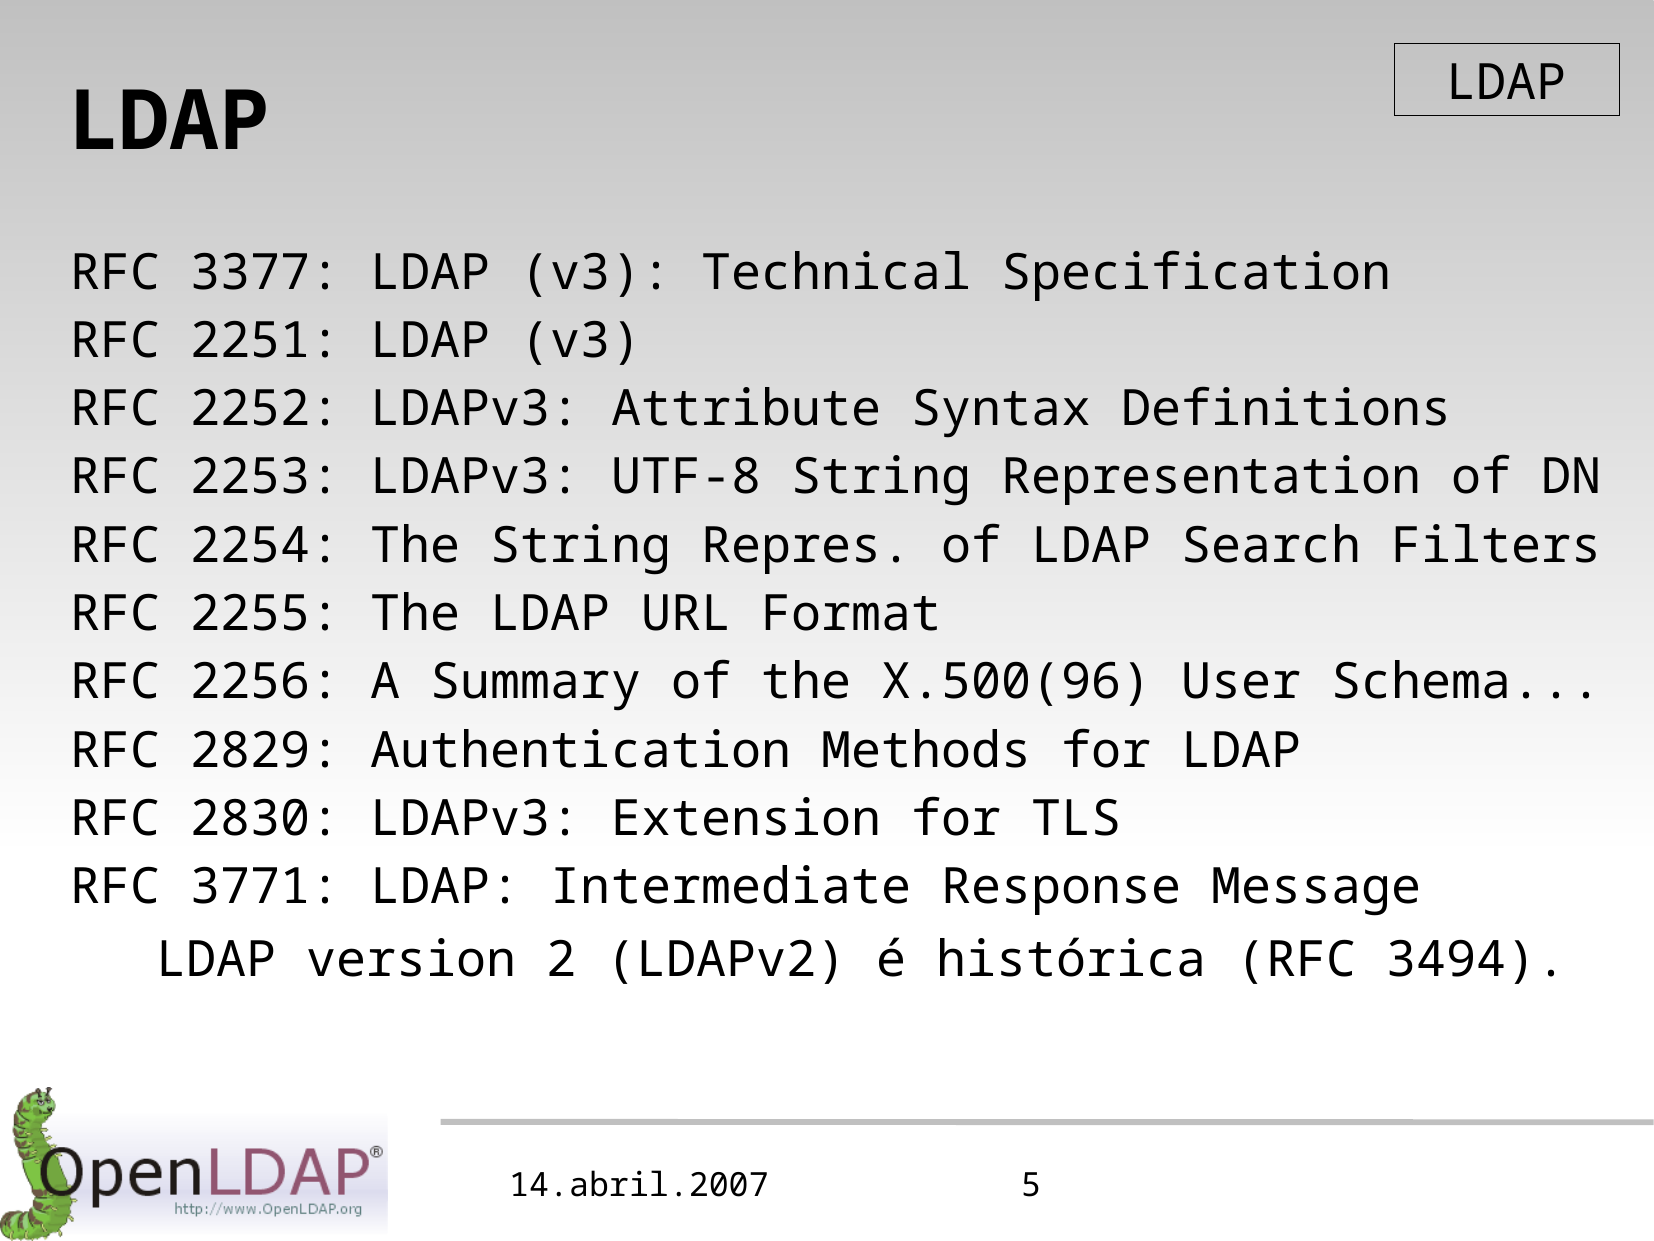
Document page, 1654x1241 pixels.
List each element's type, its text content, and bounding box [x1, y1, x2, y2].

text_box RFC 3377: LDAP (v3): Technical Specification RFC 2251: LDAP (v3) RFC 2252: LDAPv3: Attribute Syntax Definitions RFC 2253: LDAPv3: UTF-8 String Representation of DN RFC 2254: The String Repres. of LDAP Search Filters RFC 2255: The LDAP URL Format RFC 2256: A Summary of the X.500(96) User Schema... RFC 2829: Authentication Methods for LDAP RFC 2830: LDAPv3: Extension for TLS RFC 3771: LDAP: Intermediate Response Message [40, 235, 1601, 854]
picture [0, 1087, 388, 1241]
text_box LDAP [69, 60, 1181, 164]
text_box LDAP [1394, 43, 1620, 116]
text_box LDAP version 2 (LDAPv2) é histórica (RFC 3494). [156, 923, 1597, 985]
